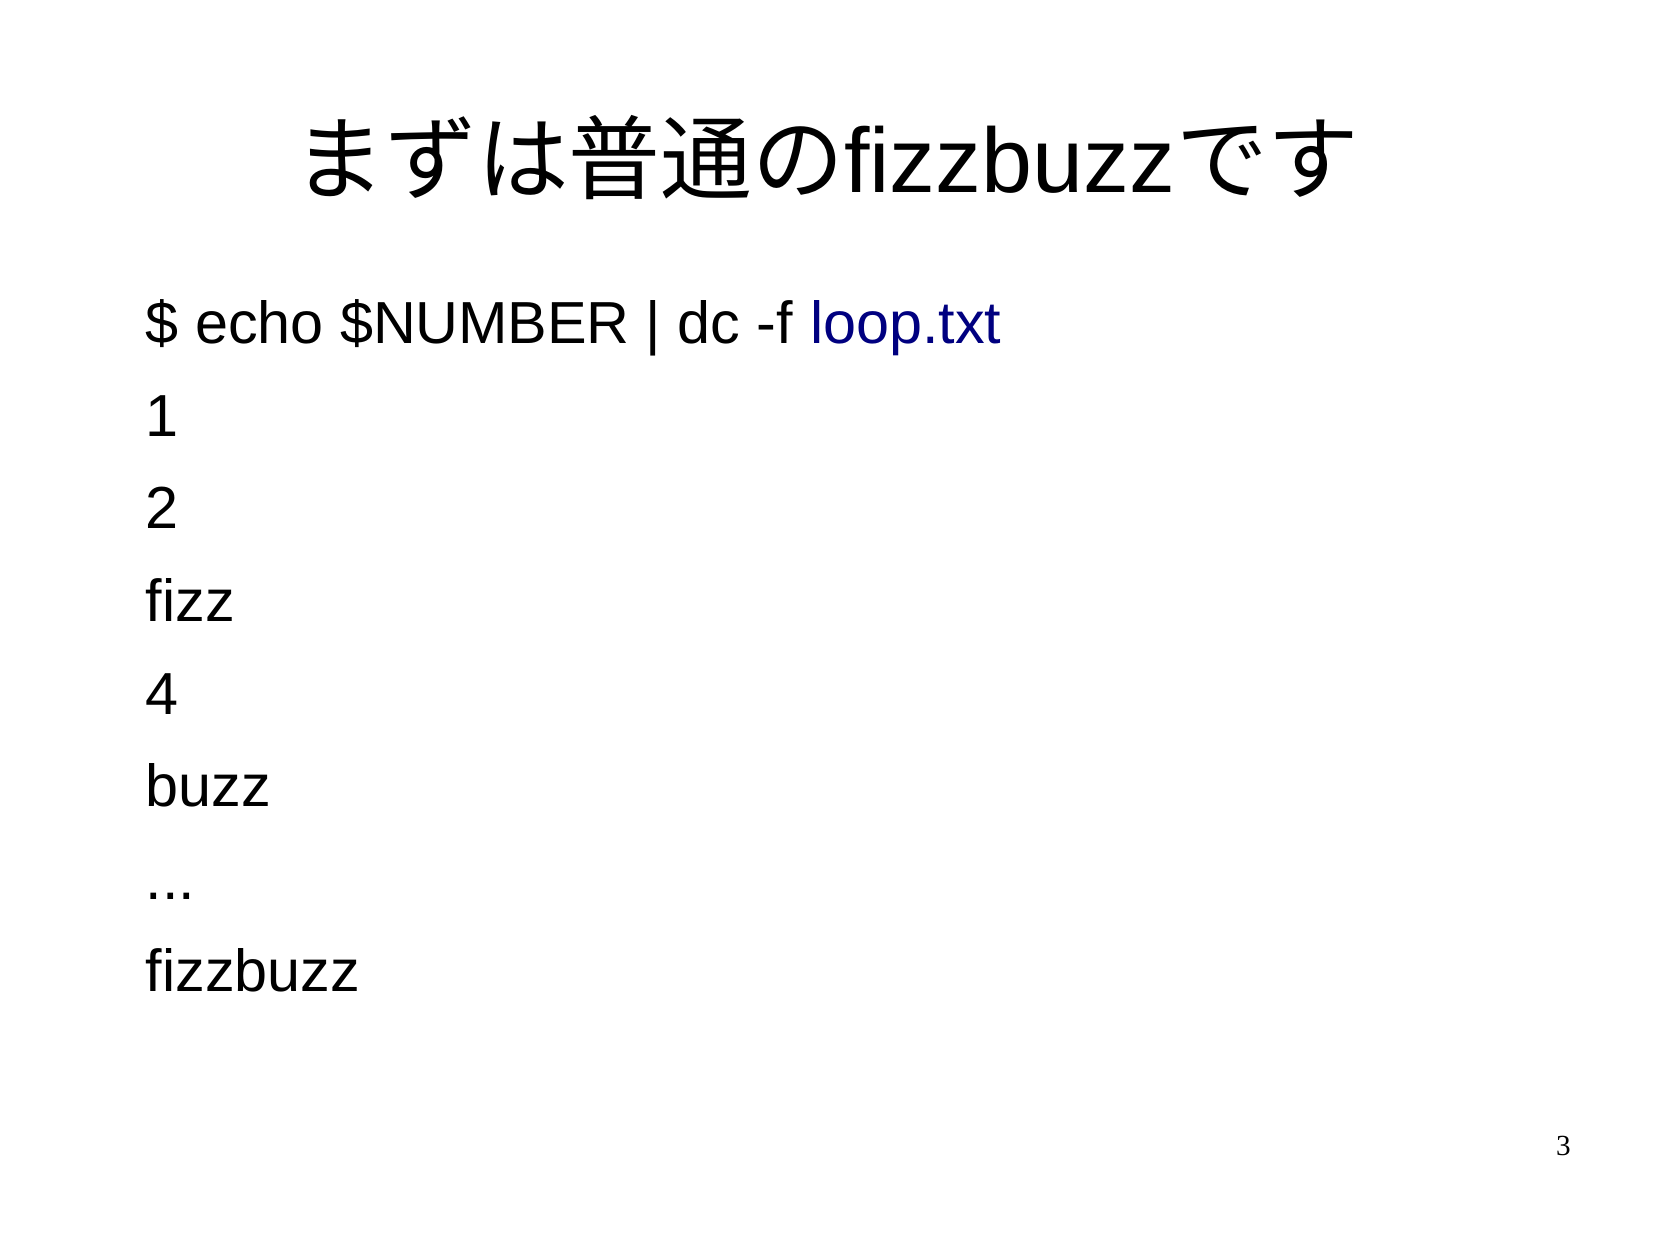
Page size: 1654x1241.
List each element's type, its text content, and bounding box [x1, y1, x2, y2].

list $ echo $NUMBER | dc -f loop.txt 1 2 fizz 4 buzz ... fizzbuzz [82, 290, 1571, 1010]
title まずは普通のfizzbuzzです [82, 49, 1571, 257]
